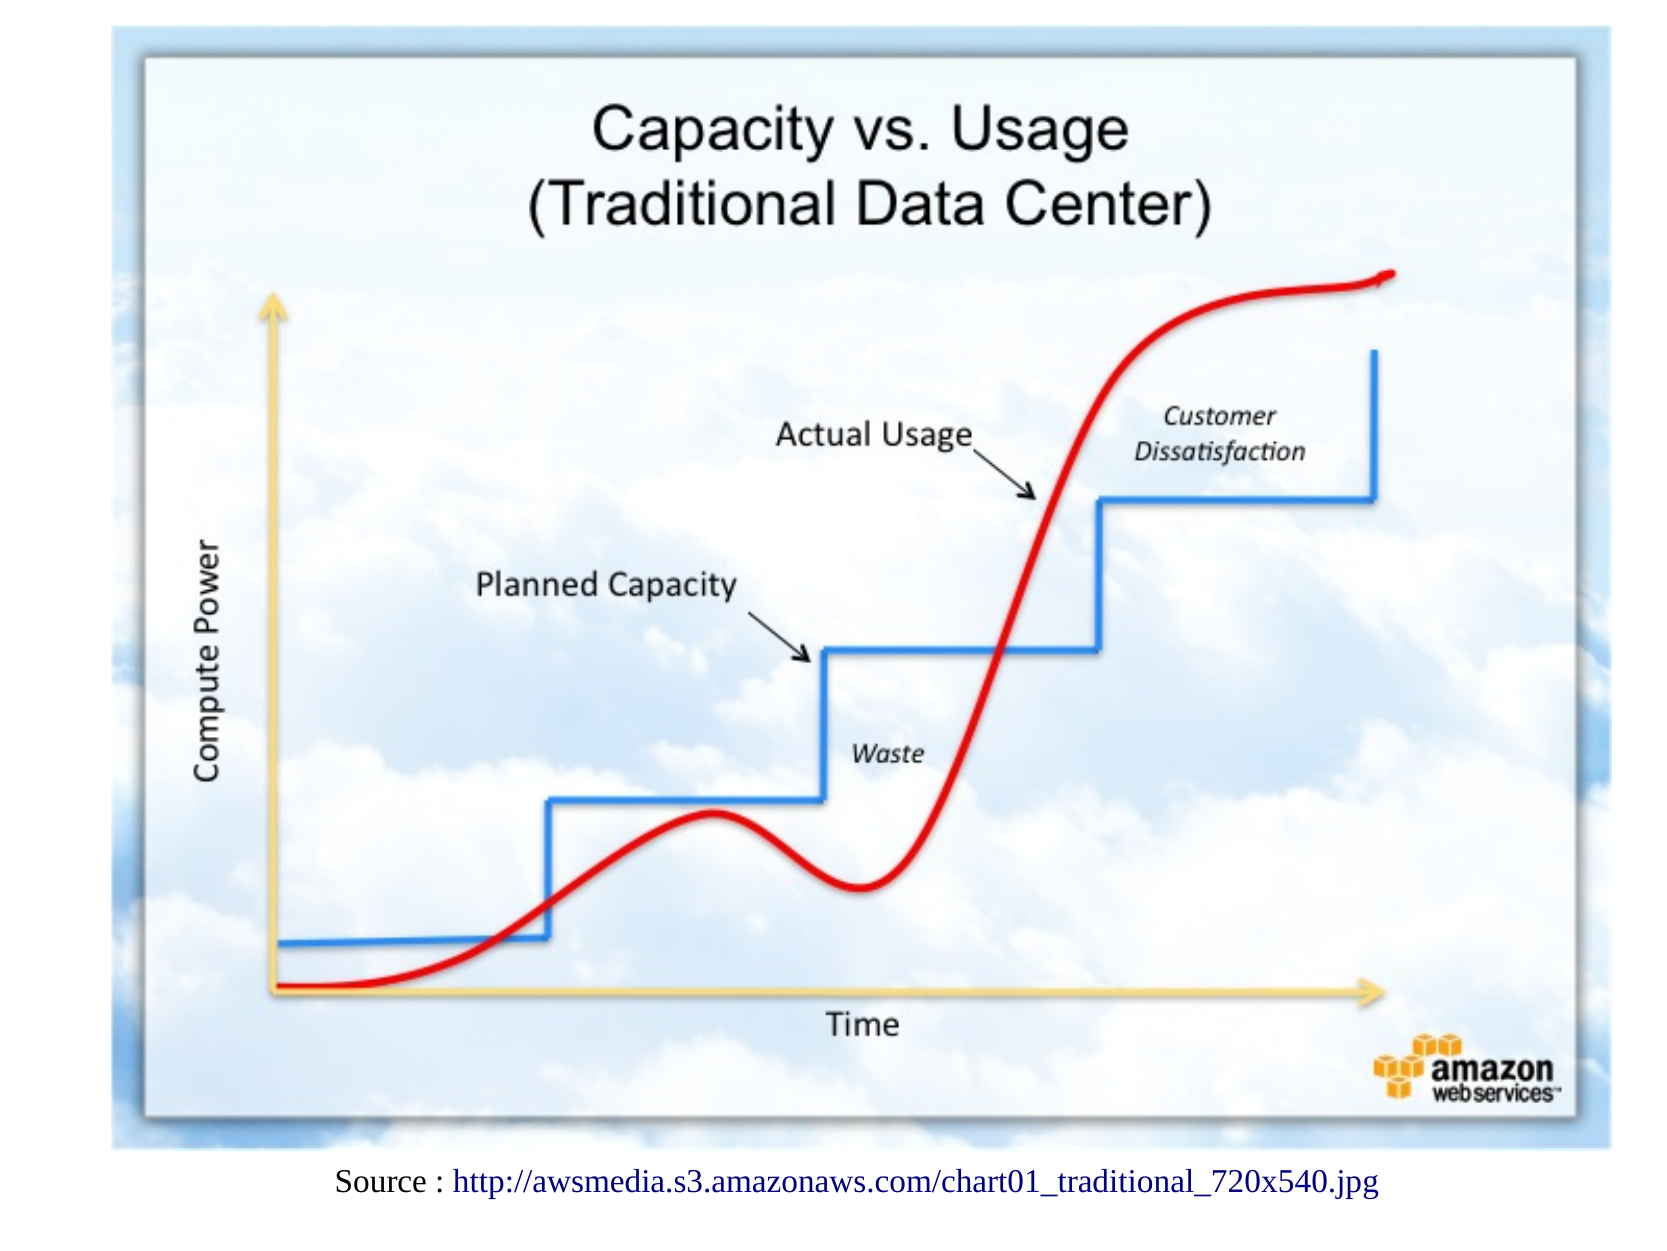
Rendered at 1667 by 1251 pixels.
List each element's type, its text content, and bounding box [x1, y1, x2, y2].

picture [111, 25, 1612, 1151]
text_box Source : http://awsmedia.s3.amazonaws.com/chart01_traditional_720x540.jpg [319, 1151, 1404, 1207]
